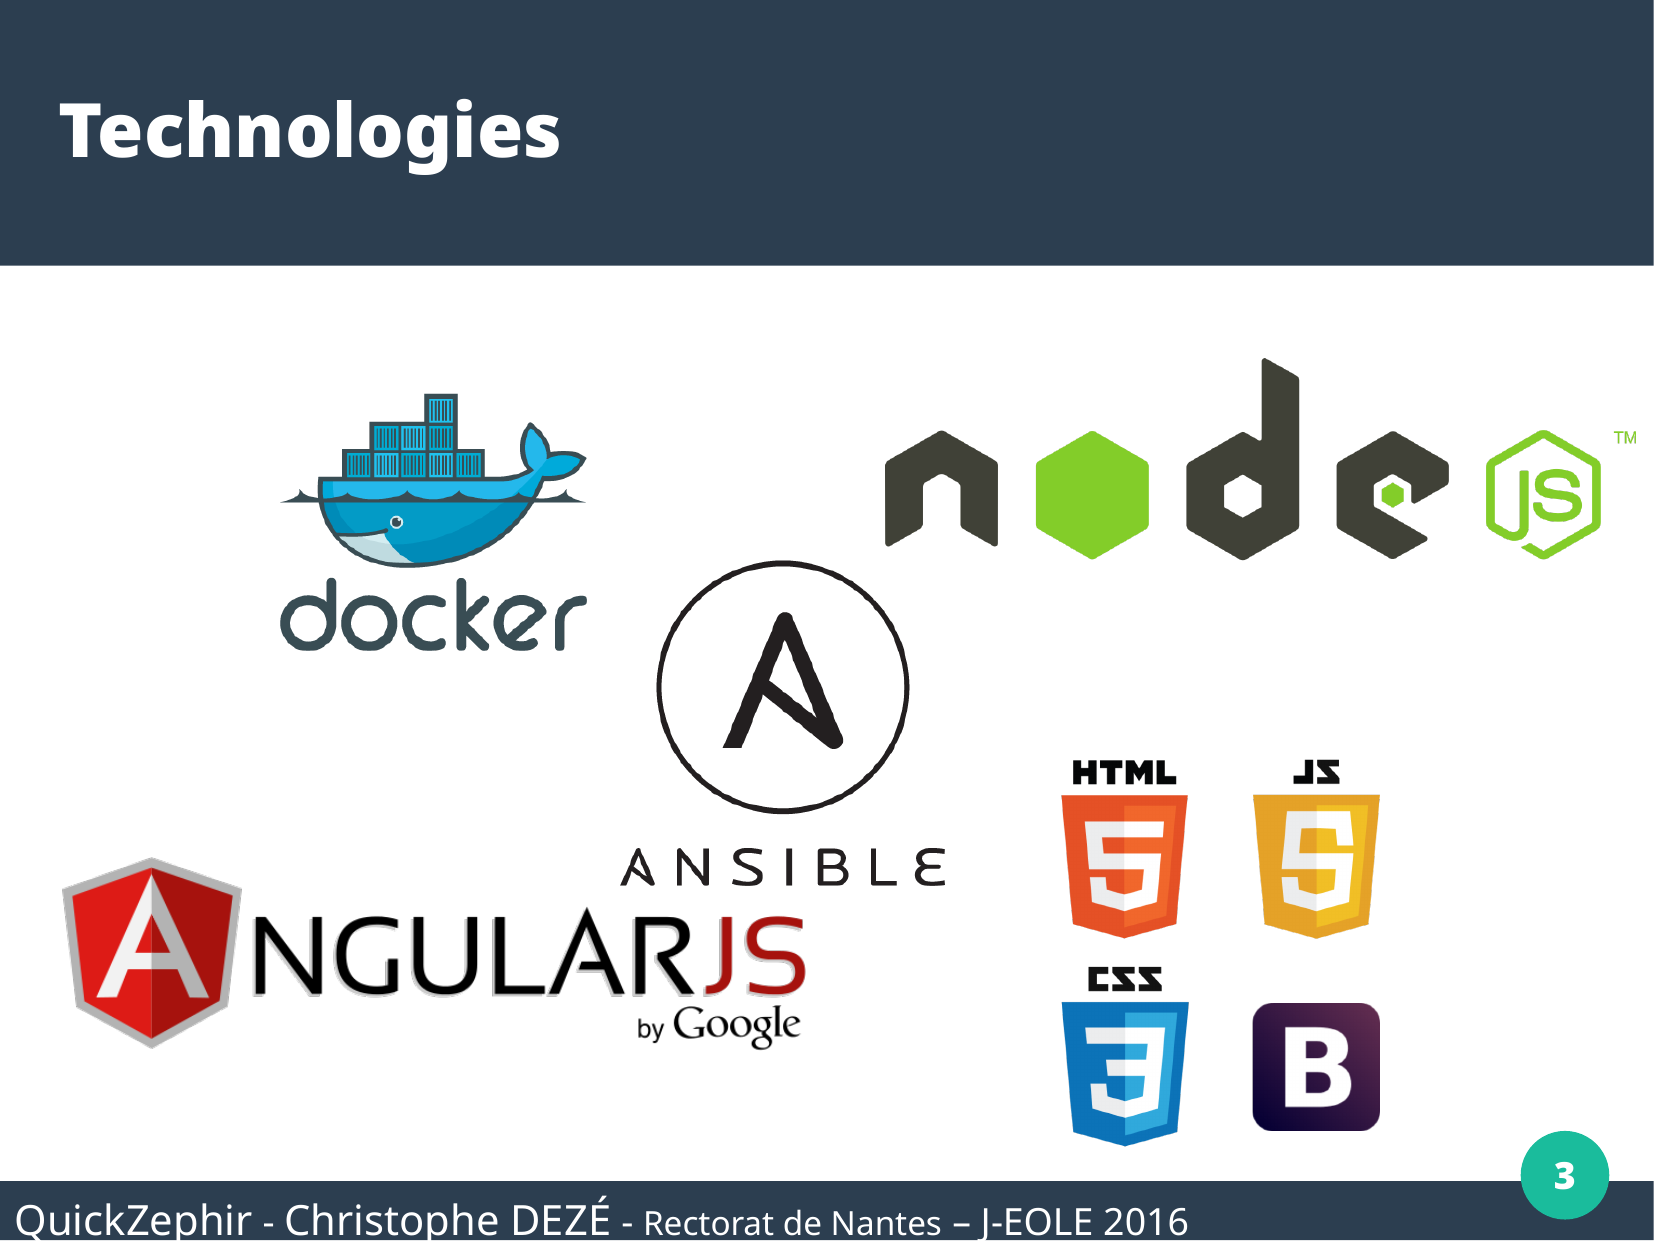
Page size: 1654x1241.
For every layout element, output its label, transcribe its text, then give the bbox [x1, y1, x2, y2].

title Technologies [59, 49, 1595, 207]
picture [58, 358, 1636, 1054]
picture [1023, 757, 1418, 1152]
picture [280, 393, 587, 651]
